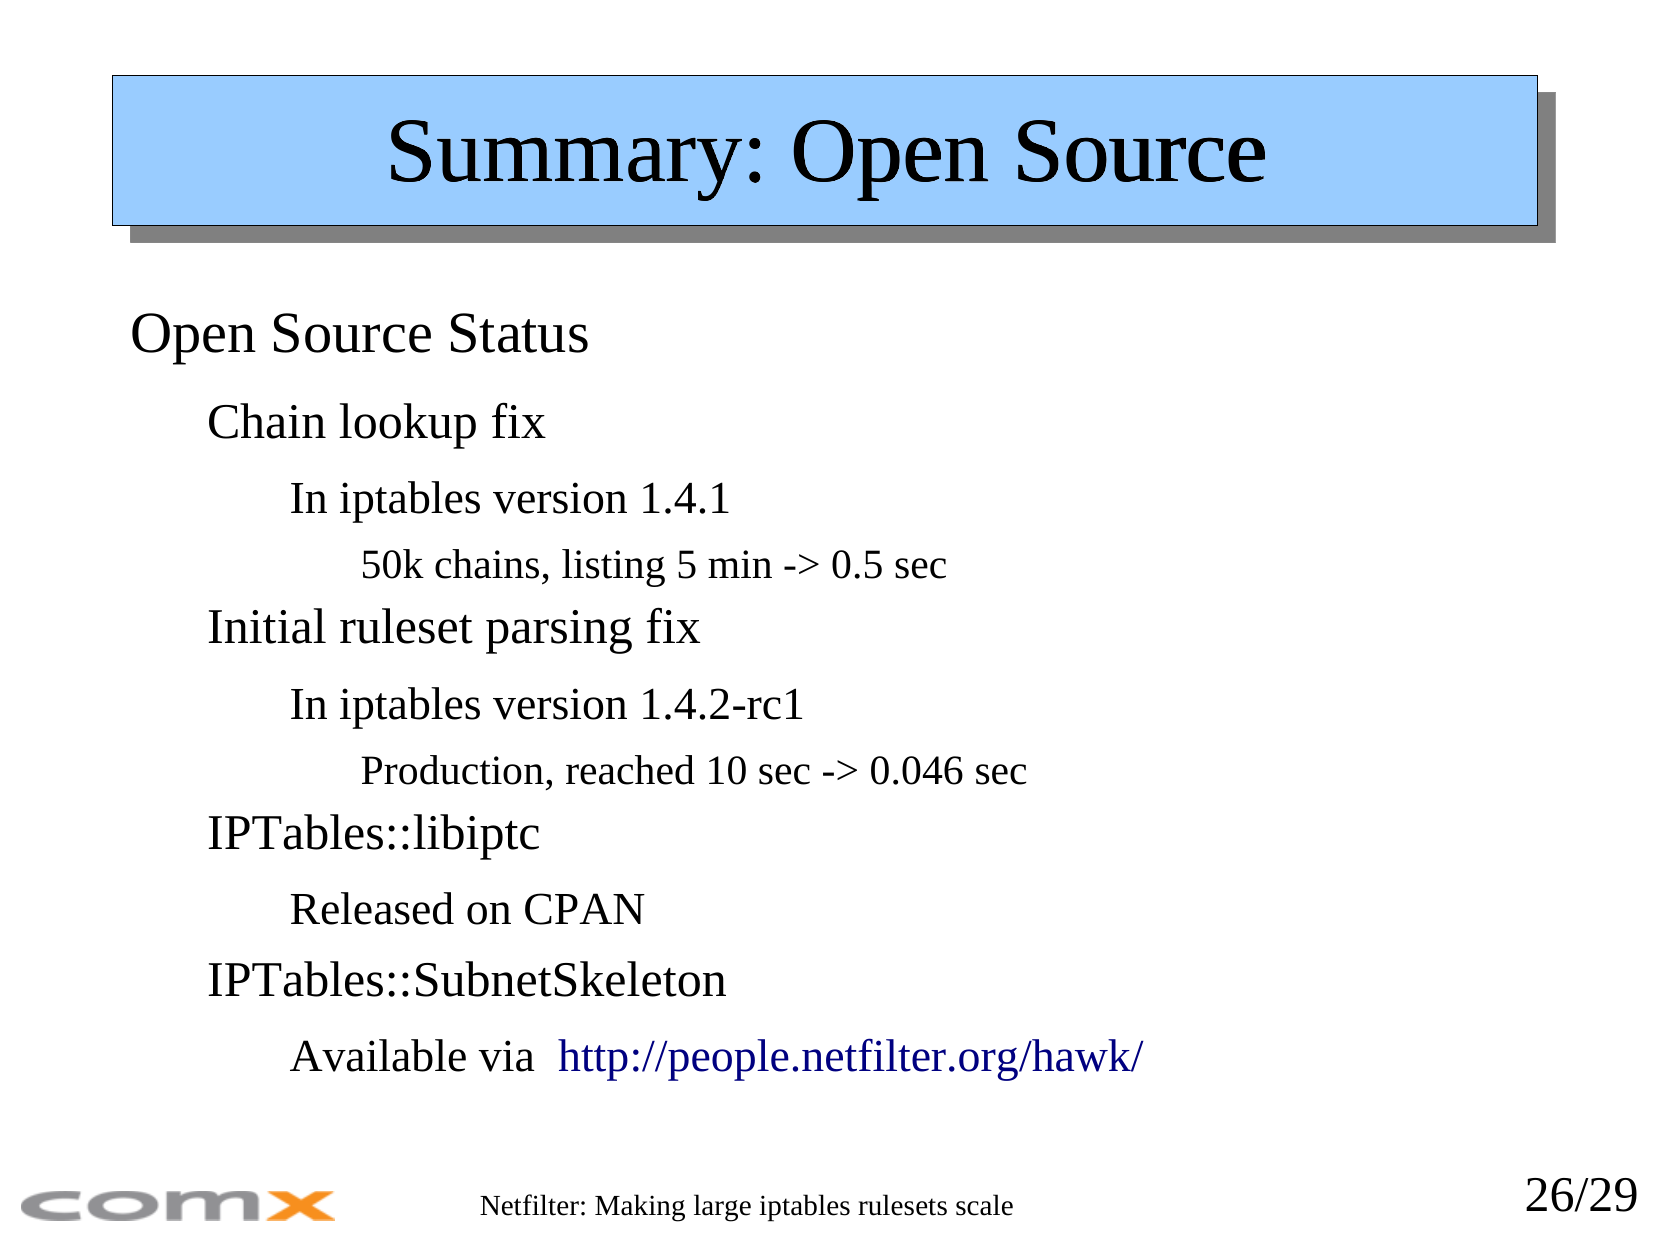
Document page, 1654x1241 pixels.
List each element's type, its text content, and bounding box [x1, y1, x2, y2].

title Summary: Open Source [116, 90, 1538, 211]
list Open Source Status Chain lookup fix In iptables version 1.4.1 50k chains, listing 5 min -> 0.5 sec Initial ruleset parsing fix In iptables version 1.4.2-rc1 Production, reached 10 sec -> 0.046 sec IPTables::libiptc Released on CPAN IPTables::SubnetSkeleton Available via http://people.netfilter.org/hawk/ [112, 300, 1538, 1112]
picture [21, 1191, 335, 1221]
